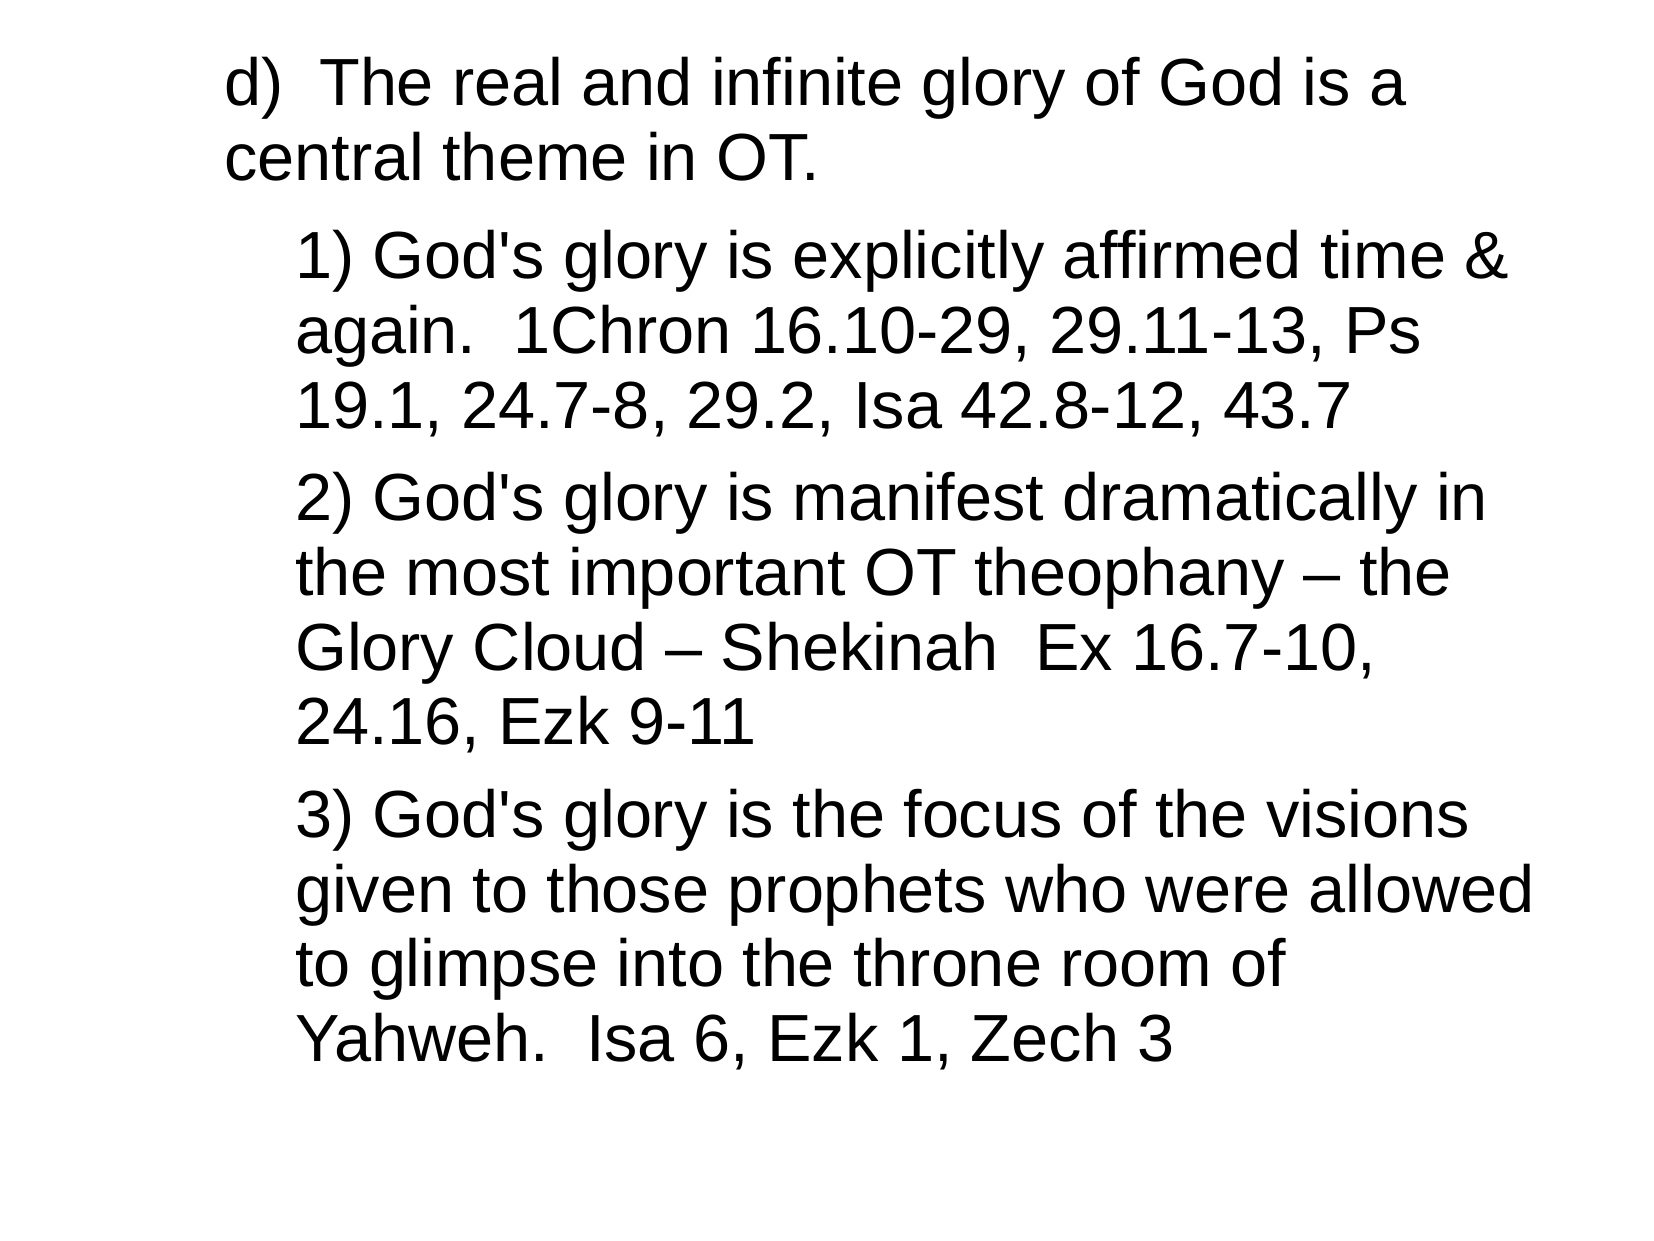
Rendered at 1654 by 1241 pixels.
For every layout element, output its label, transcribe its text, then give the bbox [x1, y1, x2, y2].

list d) The real and infinite glory of God is a central theme in OT. 1) God's glory is explicitly affirmed time & again. 1Chron 16.10-29, 29.11-13, Ps 19.1, 24.7-8, 29.2, Isa 42.8-12, 43.7 2) God's glory is manifest dramatically in the most important OT theophany – the Glory Cloud – Shekinah Ex 16.7-10, 24.16, Ezk 9-11 3) God's glory is the focus of the visions given to those prophets who were allowed to glimpse into the throne room of Yahweh. Isa 6, Ezk 1, Zech 3 [82, 45, 1538, 1171]
